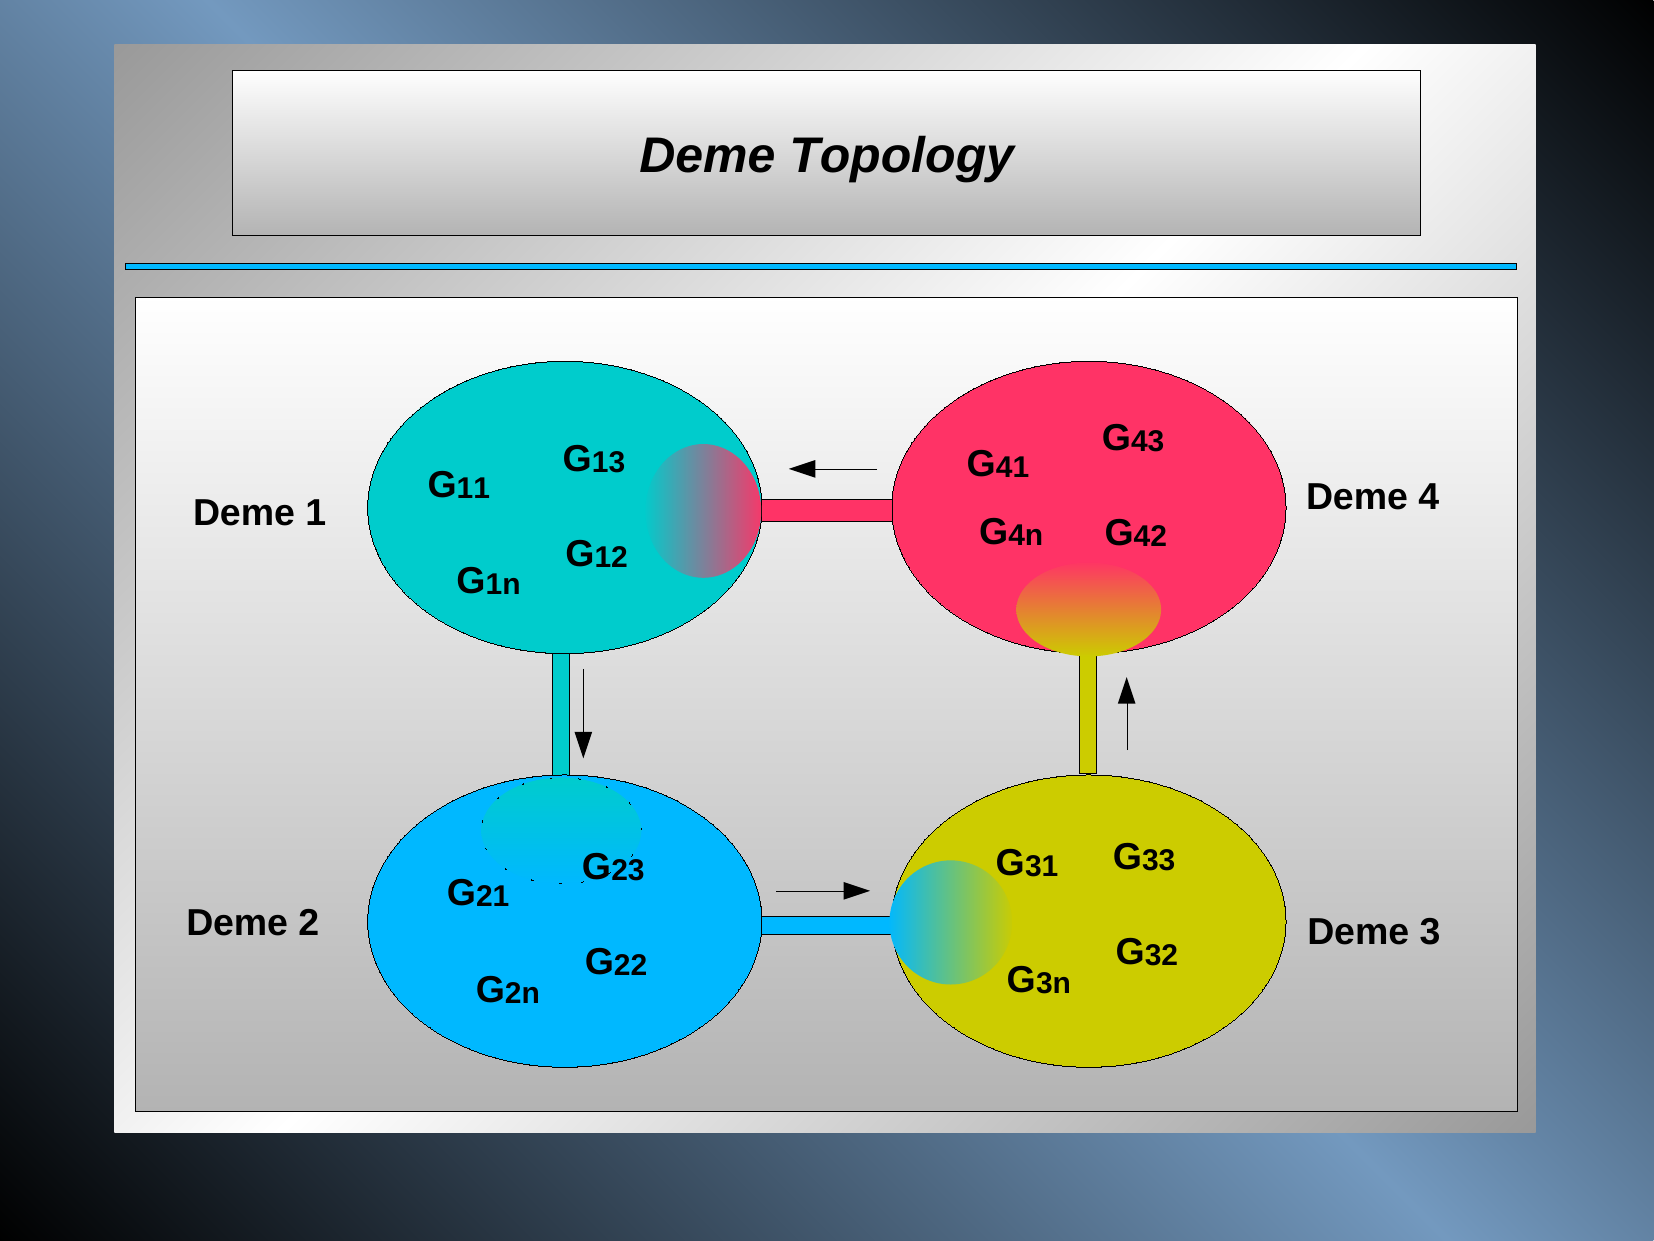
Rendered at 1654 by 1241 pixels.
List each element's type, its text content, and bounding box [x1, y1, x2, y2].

text_box G2n [475, 967, 541, 1016]
text_box G42 [1104, 511, 1168, 560]
text_box [135, 297, 1518, 1112]
text_box G32 [1115, 930, 1179, 979]
text_box Deme 3 [1307, 910, 1442, 953]
text_box G3n [1006, 958, 1072, 1007]
text_box G21 [446, 871, 510, 920]
text_box [125, 263, 1517, 270]
text_box G33 [1112, 835, 1176, 884]
text_box G12 [565, 532, 629, 581]
text_box Deme Topology [246, 127, 1407, 195]
text_box G13 [562, 437, 626, 486]
text_box G23 [581, 845, 645, 894]
text_box G22 [584, 940, 649, 989]
text_box G43 [1101, 416, 1166, 465]
text_box G4n [979, 510, 1044, 559]
text_box G1n [456, 559, 521, 608]
text_box G41 [966, 442, 1031, 491]
text_box Deme 2 [186, 901, 322, 944]
text_box Deme 4 [1305, 475, 1442, 518]
text_box G31 [995, 841, 1059, 890]
text_box G11 [427, 463, 491, 512]
text_box [232, 70, 1421, 236]
text_box Deme 1 [193, 490, 329, 533]
